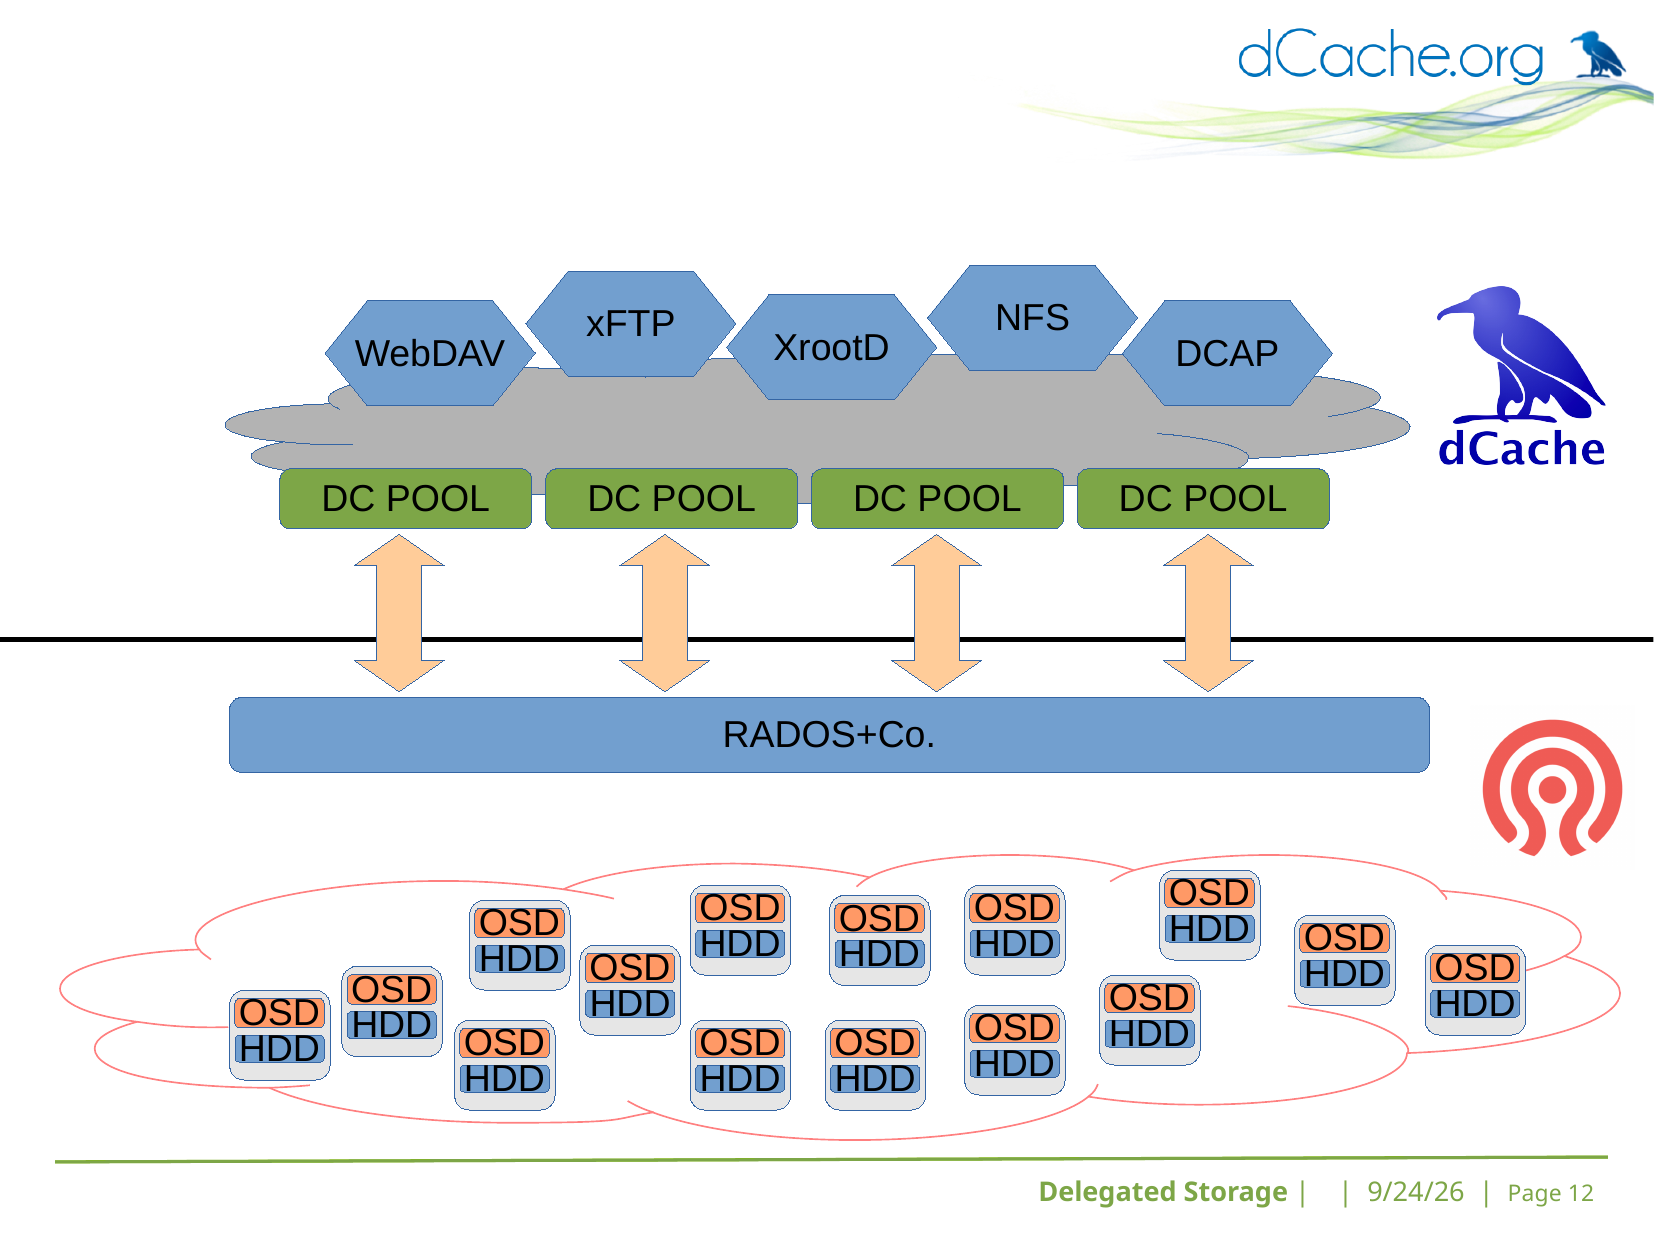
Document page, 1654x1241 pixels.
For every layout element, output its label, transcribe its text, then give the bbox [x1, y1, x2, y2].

text_box OSD [695, 893, 785, 923]
text_box DC POOL [811, 468, 1064, 529]
text_box HDD [695, 1065, 785, 1093]
text_box HDD [1364, 963, 1379, 983]
text_box DCAP [1122, 300, 1333, 406]
text_box HDD [245, 1035, 259, 1046]
text_box RADOS+Co. [229, 697, 1430, 773]
text_box HDD [841, 1065, 855, 1076]
text_box HDD [512, 948, 527, 968]
text_box OSD [830, 1028, 920, 1058]
text_box HDD [980, 1050, 994, 1061]
text_box HDD [733, 1068, 748, 1088]
text_box HDD [1169, 1023, 1184, 1043]
text_box HDD [524, 1068, 539, 1088]
text_box [60, 855, 1621, 1141]
text_box HDD [980, 930, 994, 941]
text_box DC POOL [1077, 468, 1330, 529]
text_box HDD [970, 1050, 1060, 1078]
text_box HDD [485, 945, 499, 956]
text_box HDD [299, 1038, 314, 1058]
text_box [225, 354, 1411, 504]
text_box HDD [1202, 918, 1217, 938]
text_box HDD [1468, 993, 1483, 1013]
text_box [1163, 534, 1254, 692]
text_box OSD [585, 953, 675, 983]
text_box HDD [1007, 1053, 1022, 1073]
text_box XrootD [726, 294, 937, 400]
text_box HDD [845, 940, 859, 951]
text_box HDD [1034, 933, 1049, 953]
text_box HDD [695, 930, 785, 958]
text_box HDD [760, 1068, 775, 1088]
text_box NFS [927, 265, 1138, 371]
text_box OSD [1164, 878, 1255, 908]
text_box OSD [459, 1028, 550, 1058]
text_box HDD [835, 940, 925, 968]
text_box HDD [272, 1038, 287, 1058]
text_box HDD [706, 1065, 720, 1076]
text_box HDD [1337, 963, 1352, 983]
text_box HDD [1165, 915, 1255, 943]
text_box HDD [1105, 1020, 1195, 1048]
text_box WebDAV [325, 300, 536, 406]
text_box OSD [969, 1013, 1060, 1043]
text_box HDD [385, 1014, 400, 1034]
text_box HDD [1115, 1020, 1129, 1031]
text_box HDD [1310, 960, 1324, 971]
text_box OSD [347, 974, 437, 1005]
picture [1470, 705, 1635, 870]
text_box HDD [539, 948, 554, 968]
text_box OSD [474, 908, 565, 938]
text_box HDD [1034, 1053, 1049, 1073]
text_box HDD [623, 993, 638, 1013]
text_box DC POOL [545, 468, 798, 529]
text_box HDD [470, 1065, 484, 1076]
text_box HDD [358, 1011, 372, 1022]
text_box HDD [1007, 933, 1022, 953]
text_box [619, 534, 710, 692]
text_box HDD [1175, 915, 1189, 926]
text_box OSD [234, 998, 325, 1028]
text_box HDD [868, 1068, 883, 1088]
text_box HDD [1495, 993, 1510, 1013]
text_box HDD [347, 1011, 437, 1039]
text_box OSD [1430, 953, 1520, 983]
text_box OSD [1299, 923, 1390, 953]
text_box HDD [970, 930, 1060, 958]
text_box HDD [497, 1068, 512, 1088]
text_box HDD [733, 933, 748, 953]
text_box HDD [235, 1035, 325, 1063]
text_box HDD [650, 993, 665, 1013]
text_box HDD [412, 1014, 427, 1034]
text_box HDD [475, 945, 565, 973]
text_box HDD [706, 930, 720, 941]
text_box HDD [895, 1068, 910, 1088]
text_box HDD [1441, 990, 1455, 1001]
text_box HDD [460, 1065, 550, 1093]
text_box HDD [760, 933, 775, 953]
text_box HDD [596, 990, 610, 1001]
text_box xFTP [525, 271, 736, 377]
text_box OSD [834, 903, 925, 933]
text_box [354, 534, 445, 692]
text_box HDD [585, 990, 675, 1018]
text_box DC POOL [279, 468, 532, 529]
text_box HDD [872, 943, 887, 963]
picture [956, 16, 1654, 169]
text_box HDD [1430, 990, 1520, 1018]
text_box OSD [969, 893, 1060, 923]
text_box HDD [1142, 1023, 1157, 1043]
text_box OSD [1104, 983, 1195, 1013]
text_box HDD [830, 1065, 920, 1093]
text_box HDD [899, 943, 914, 963]
text_box HDD [1300, 960, 1390, 988]
text_box [891, 534, 982, 692]
text_box OSD [695, 1028, 785, 1058]
picture [1437, 286, 1606, 466]
text_box HDD [1229, 918, 1244, 938]
